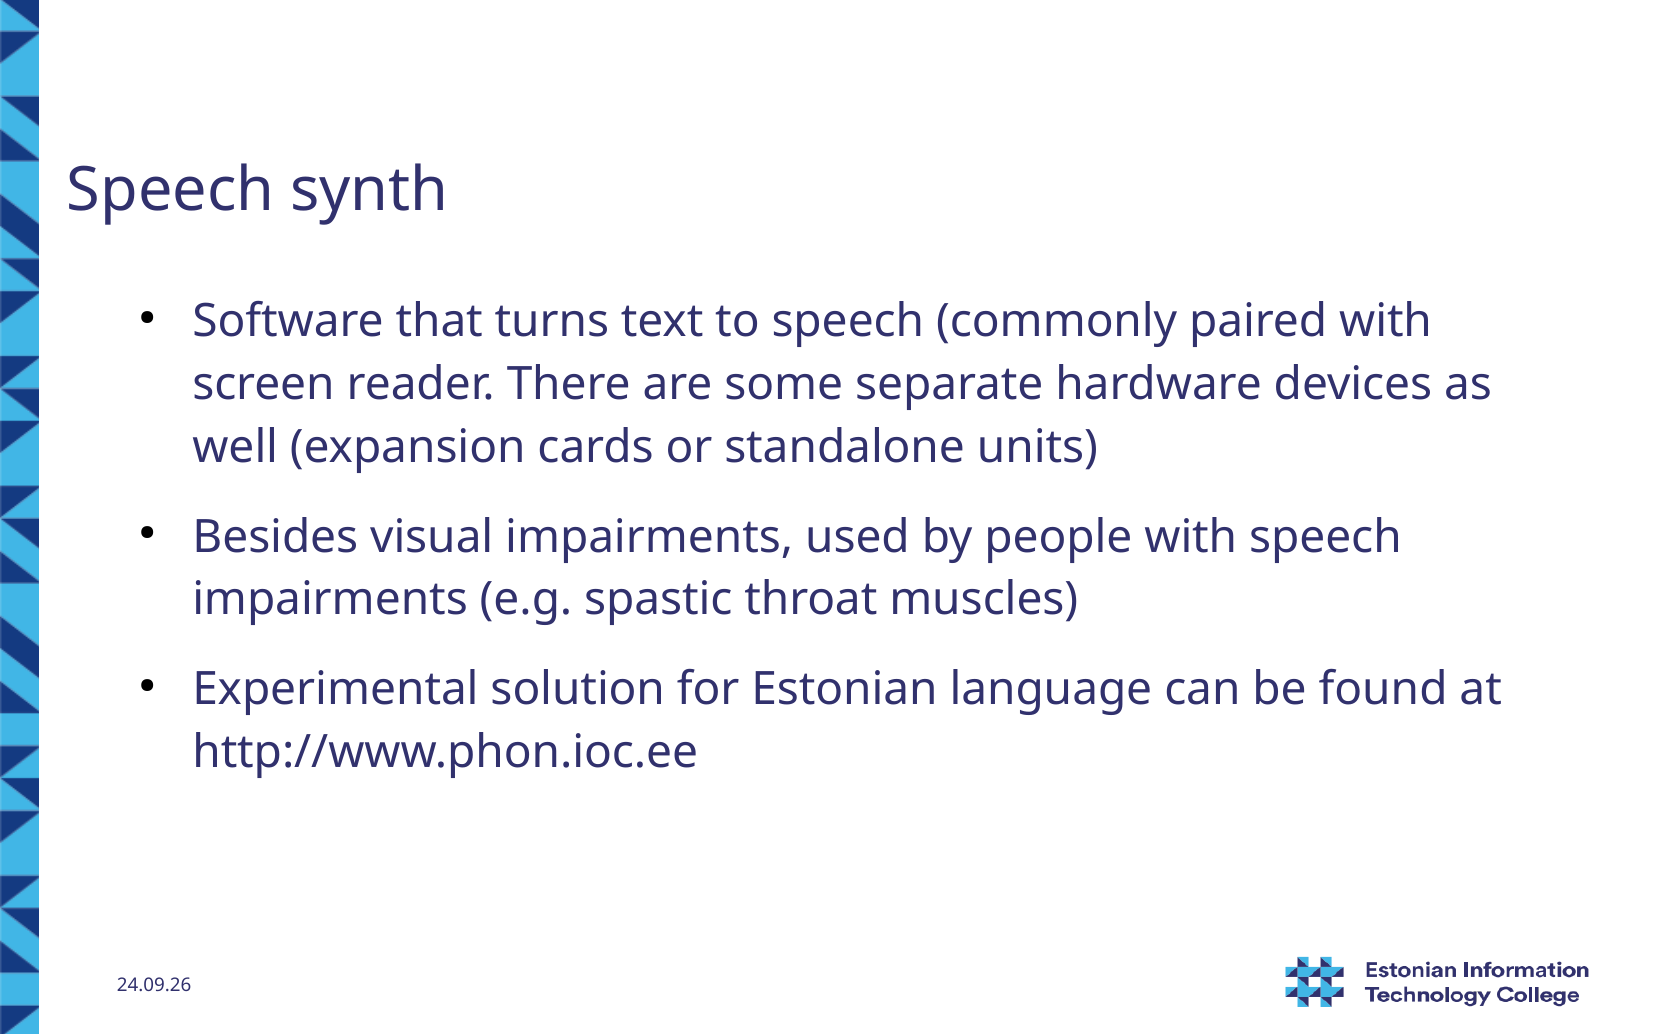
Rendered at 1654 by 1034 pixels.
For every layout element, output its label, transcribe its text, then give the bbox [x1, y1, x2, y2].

list Software that turns text to speech (commonly paired with screen reader. There are some separate hardware devices as well (expansion cards or standalone units) Besides visual impairments, used by people with speech impairments (e.g. spastic throat muscles) Experimental solution for Estonian language can be found at http://www.phon.ioc.ee [121, 287, 1533, 998]
title Speech synth [66, 100, 1203, 274]
